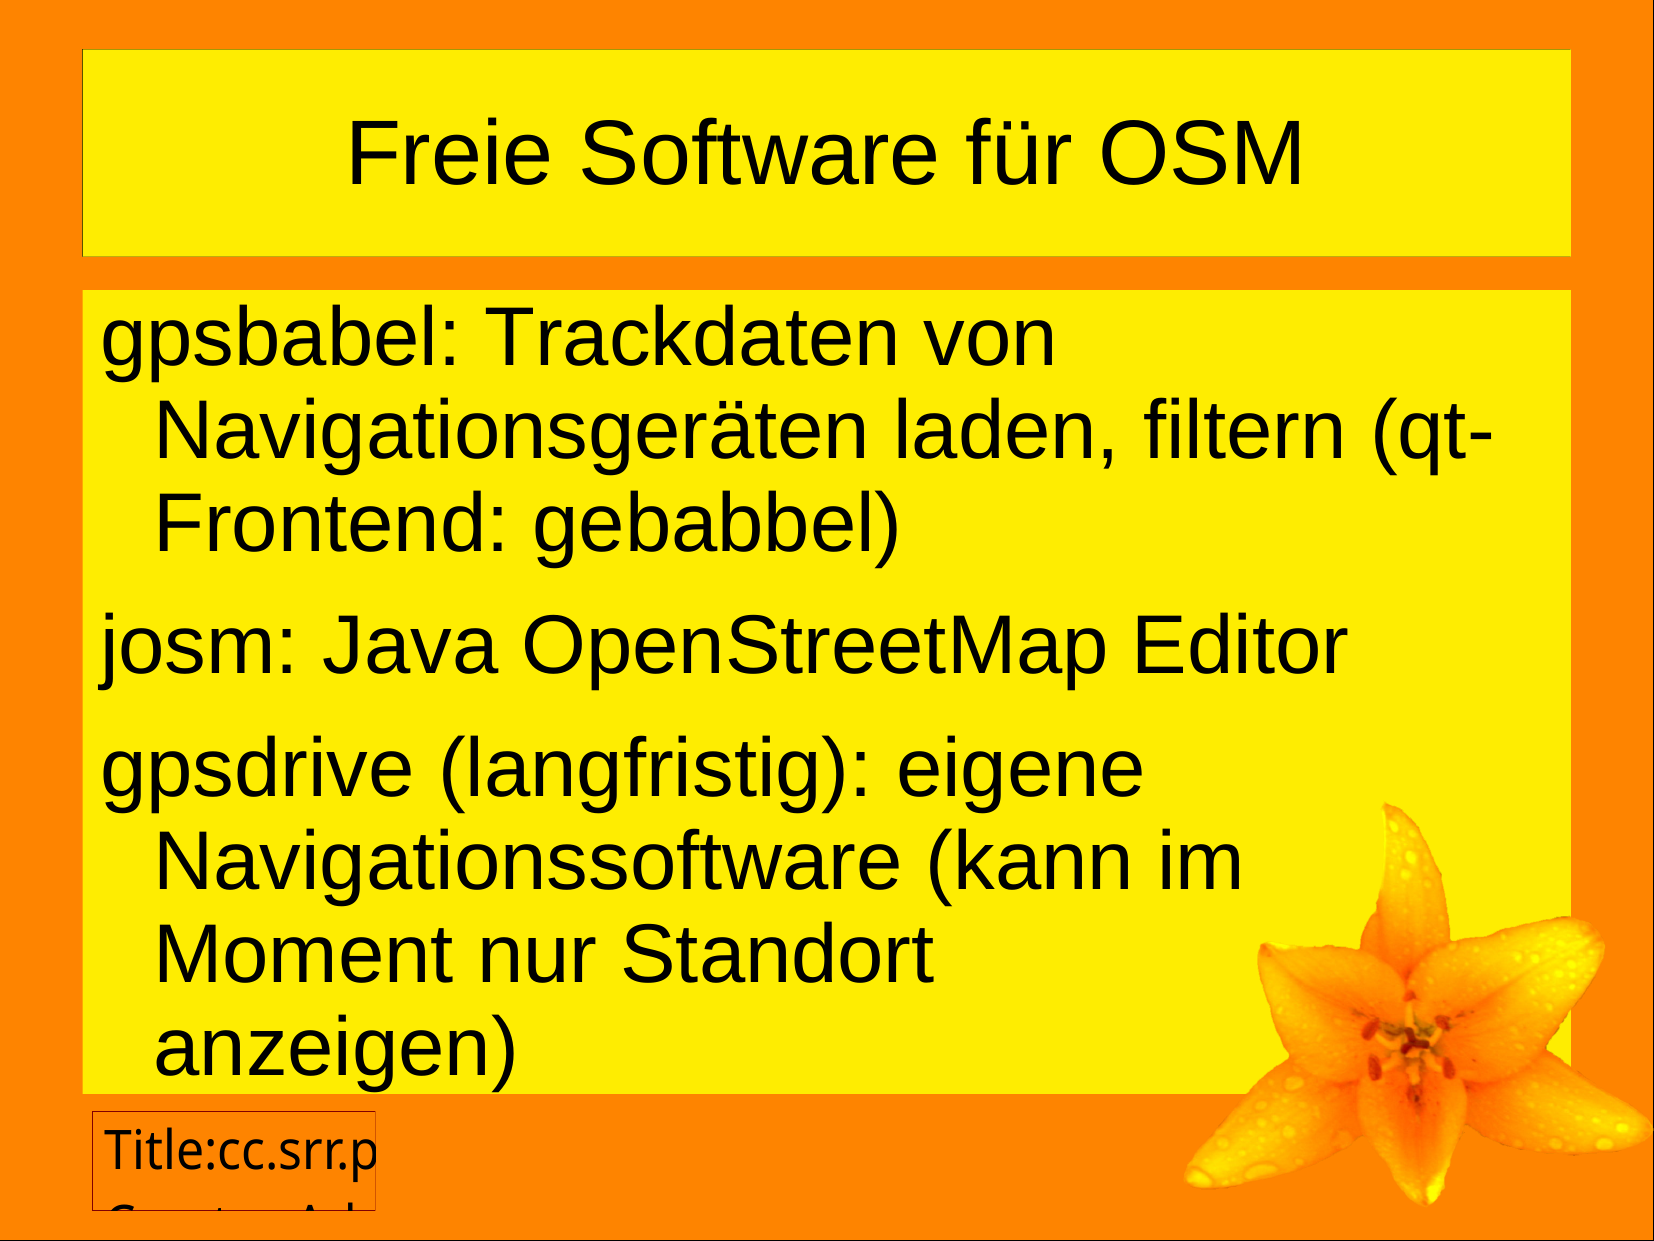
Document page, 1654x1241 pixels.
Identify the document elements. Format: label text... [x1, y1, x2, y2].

list gpsbabel: Trackdaten von Navigationsgeräten laden, filtern (qt-Frontend: gebabbel) josm: Java OpenStreetMap Editor gpsdrive (langfristig): eigene Navigationssoftware (kann im Moment nur Standort anzeigen) [82, 290, 1571, 1094]
picture [88, 1108, 376, 1211]
picture [1181, 767, 1654, 1241]
title Freie Software für OSM [82, 49, 1571, 257]
text_box [0, 0, 1654, 1241]
